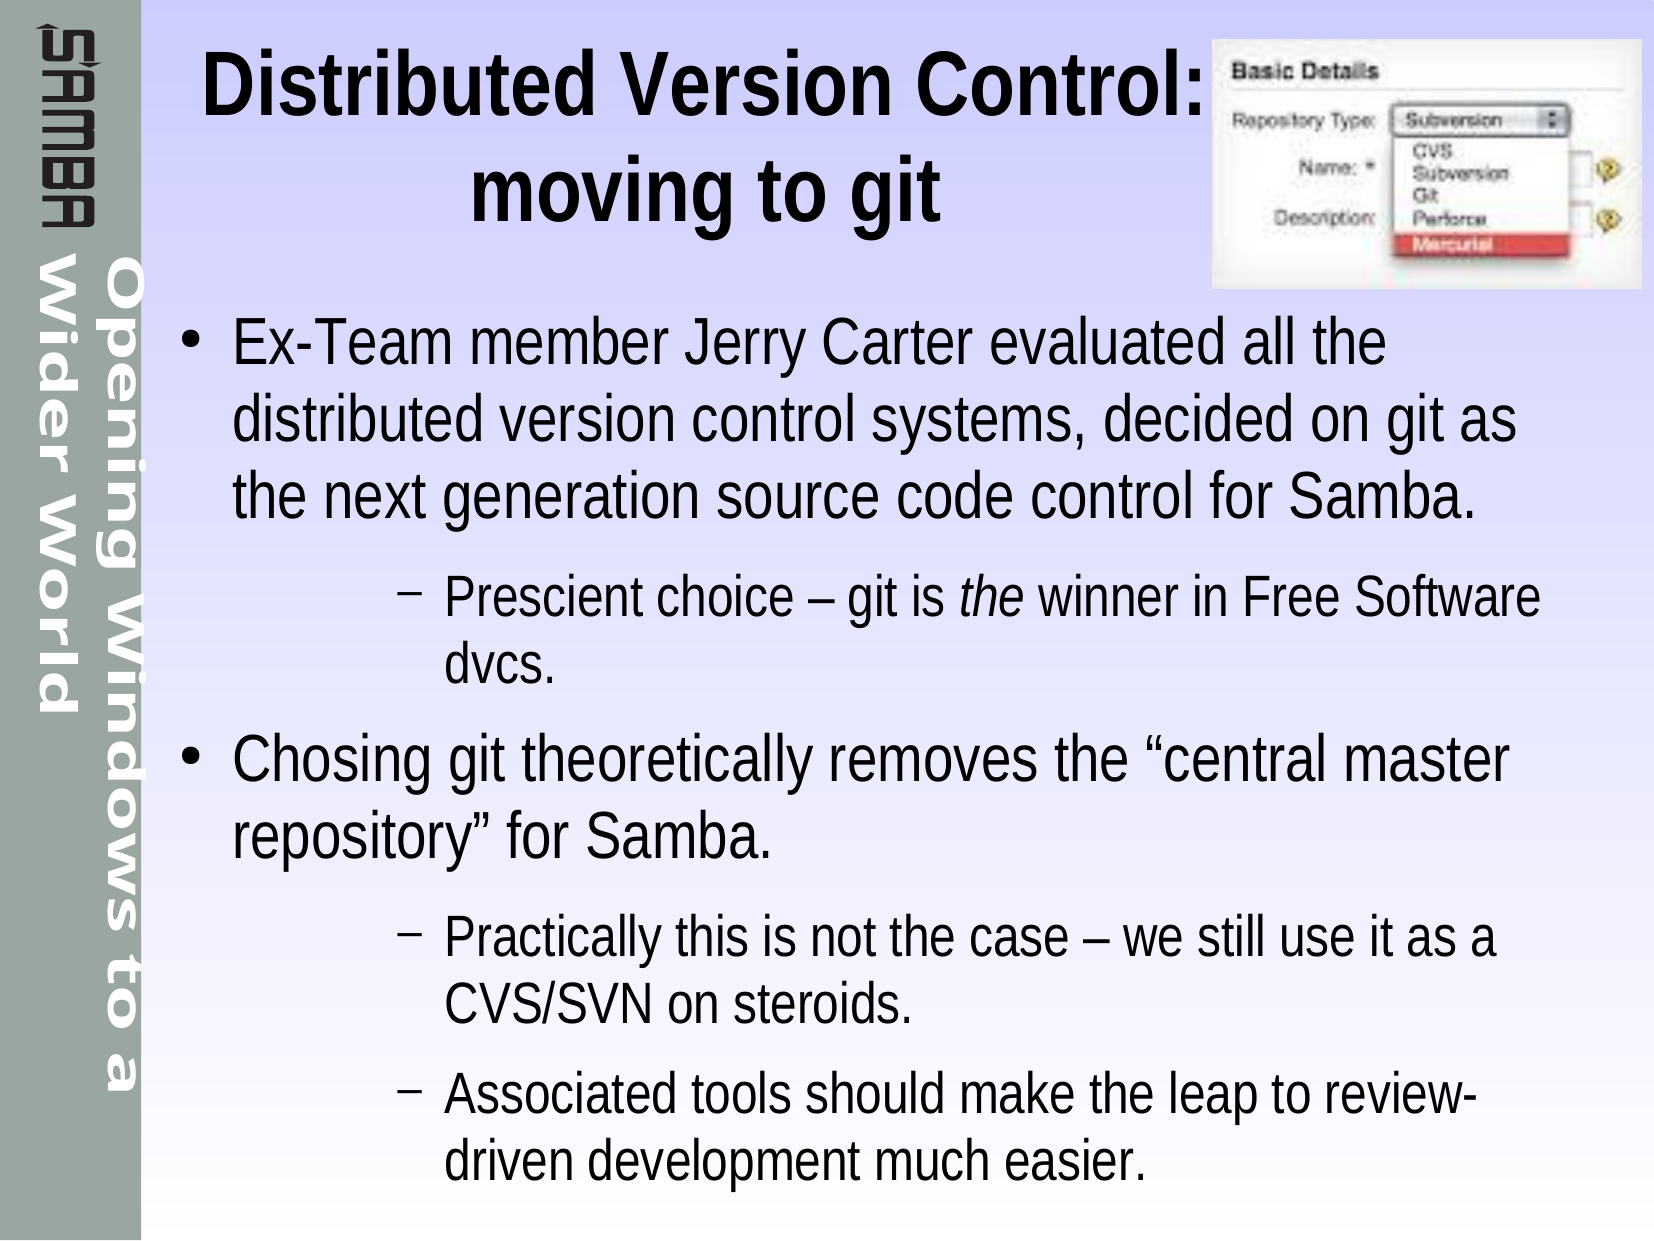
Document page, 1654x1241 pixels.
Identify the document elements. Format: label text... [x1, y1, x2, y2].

list Ex-Team member Jerry Carter evaluated all the distributed version control systems, decided on git as the next generation source code control for Samba. Prescient choice – git is the winner in Free Software dvcs. Chosing git theoretically removes the “central master repository” for Samba. Practically this is not the case – we still use it as a CVS/SVN on steroids. Associated tools should make the leap to review-driven development much easier. [161, 302, 1574, 1211]
title Distributed Version Control: moving to git [173, 31, 1238, 240]
picture [1212, 39, 1642, 289]
